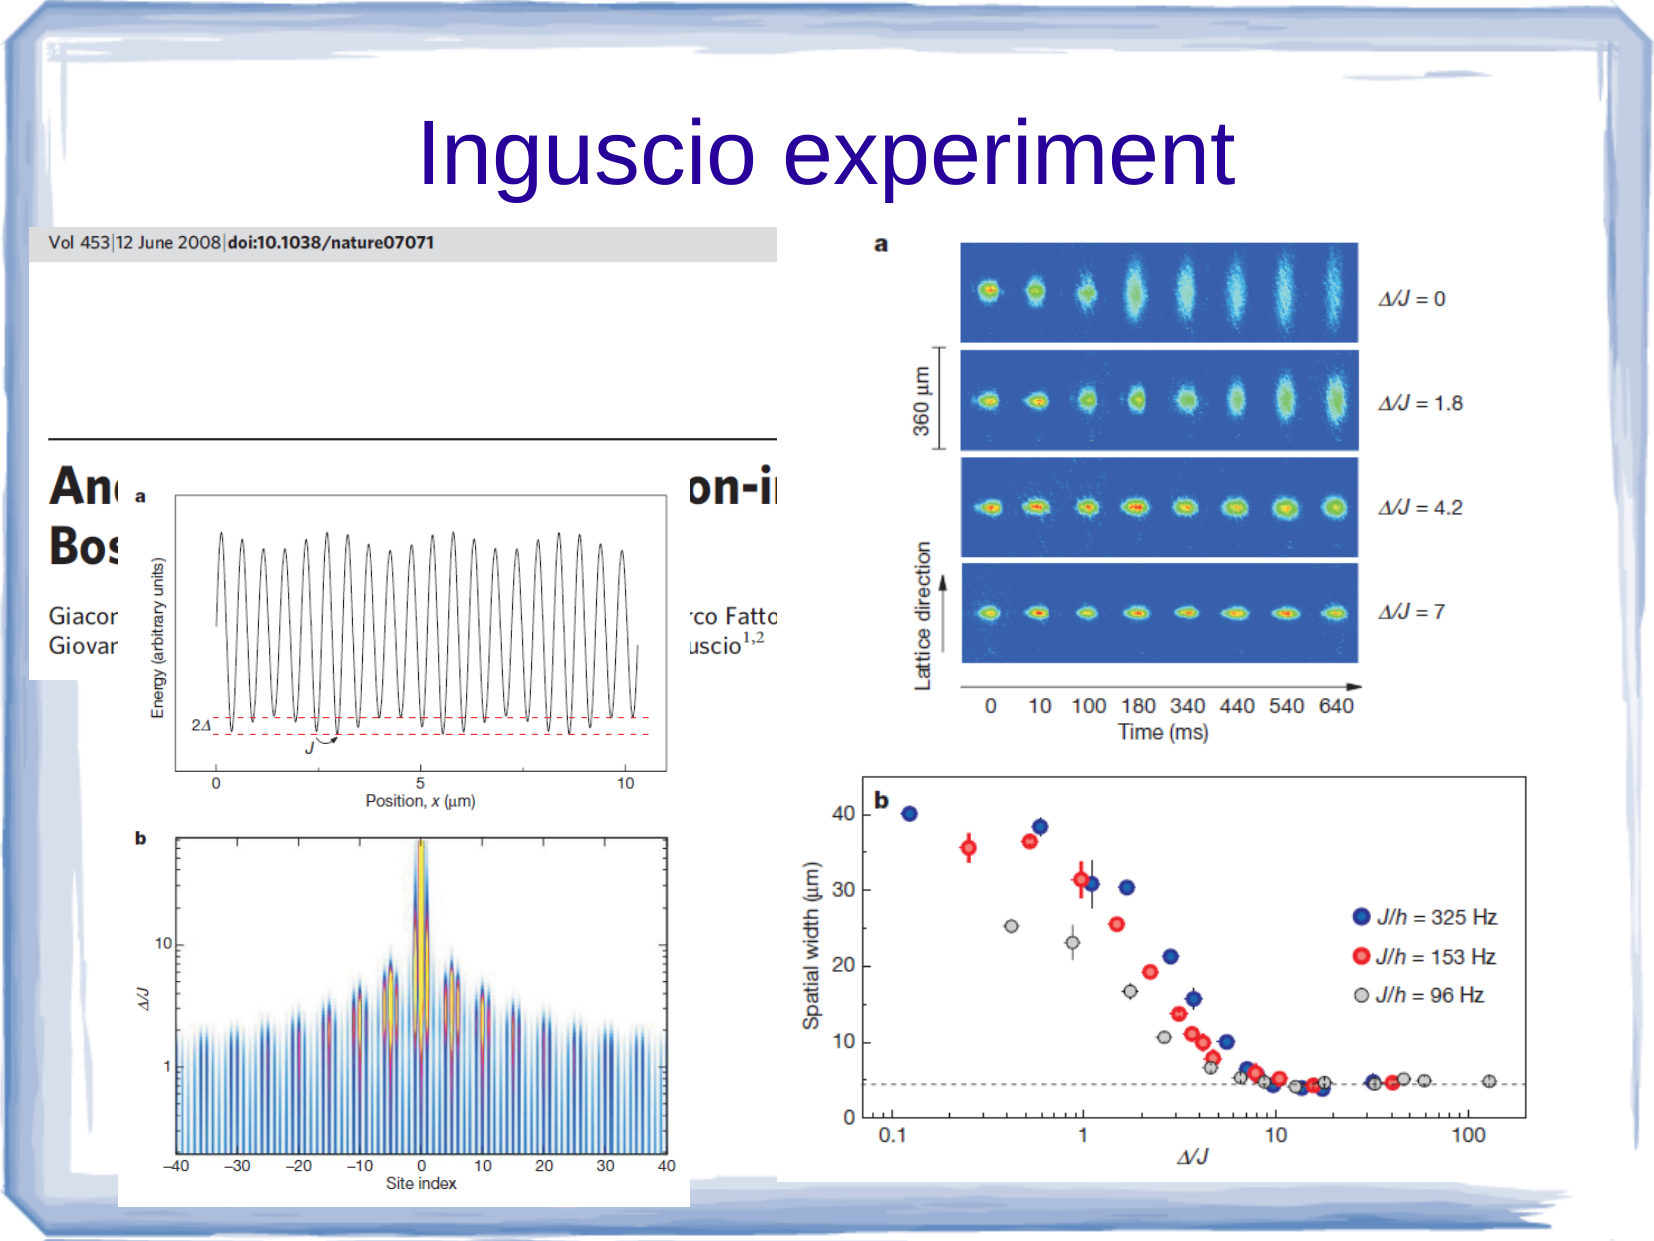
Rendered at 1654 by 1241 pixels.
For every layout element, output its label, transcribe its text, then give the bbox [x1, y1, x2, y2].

title Inguscio experiment [82, 56, 1571, 250]
picture [0, 0, 1654, 1241]
